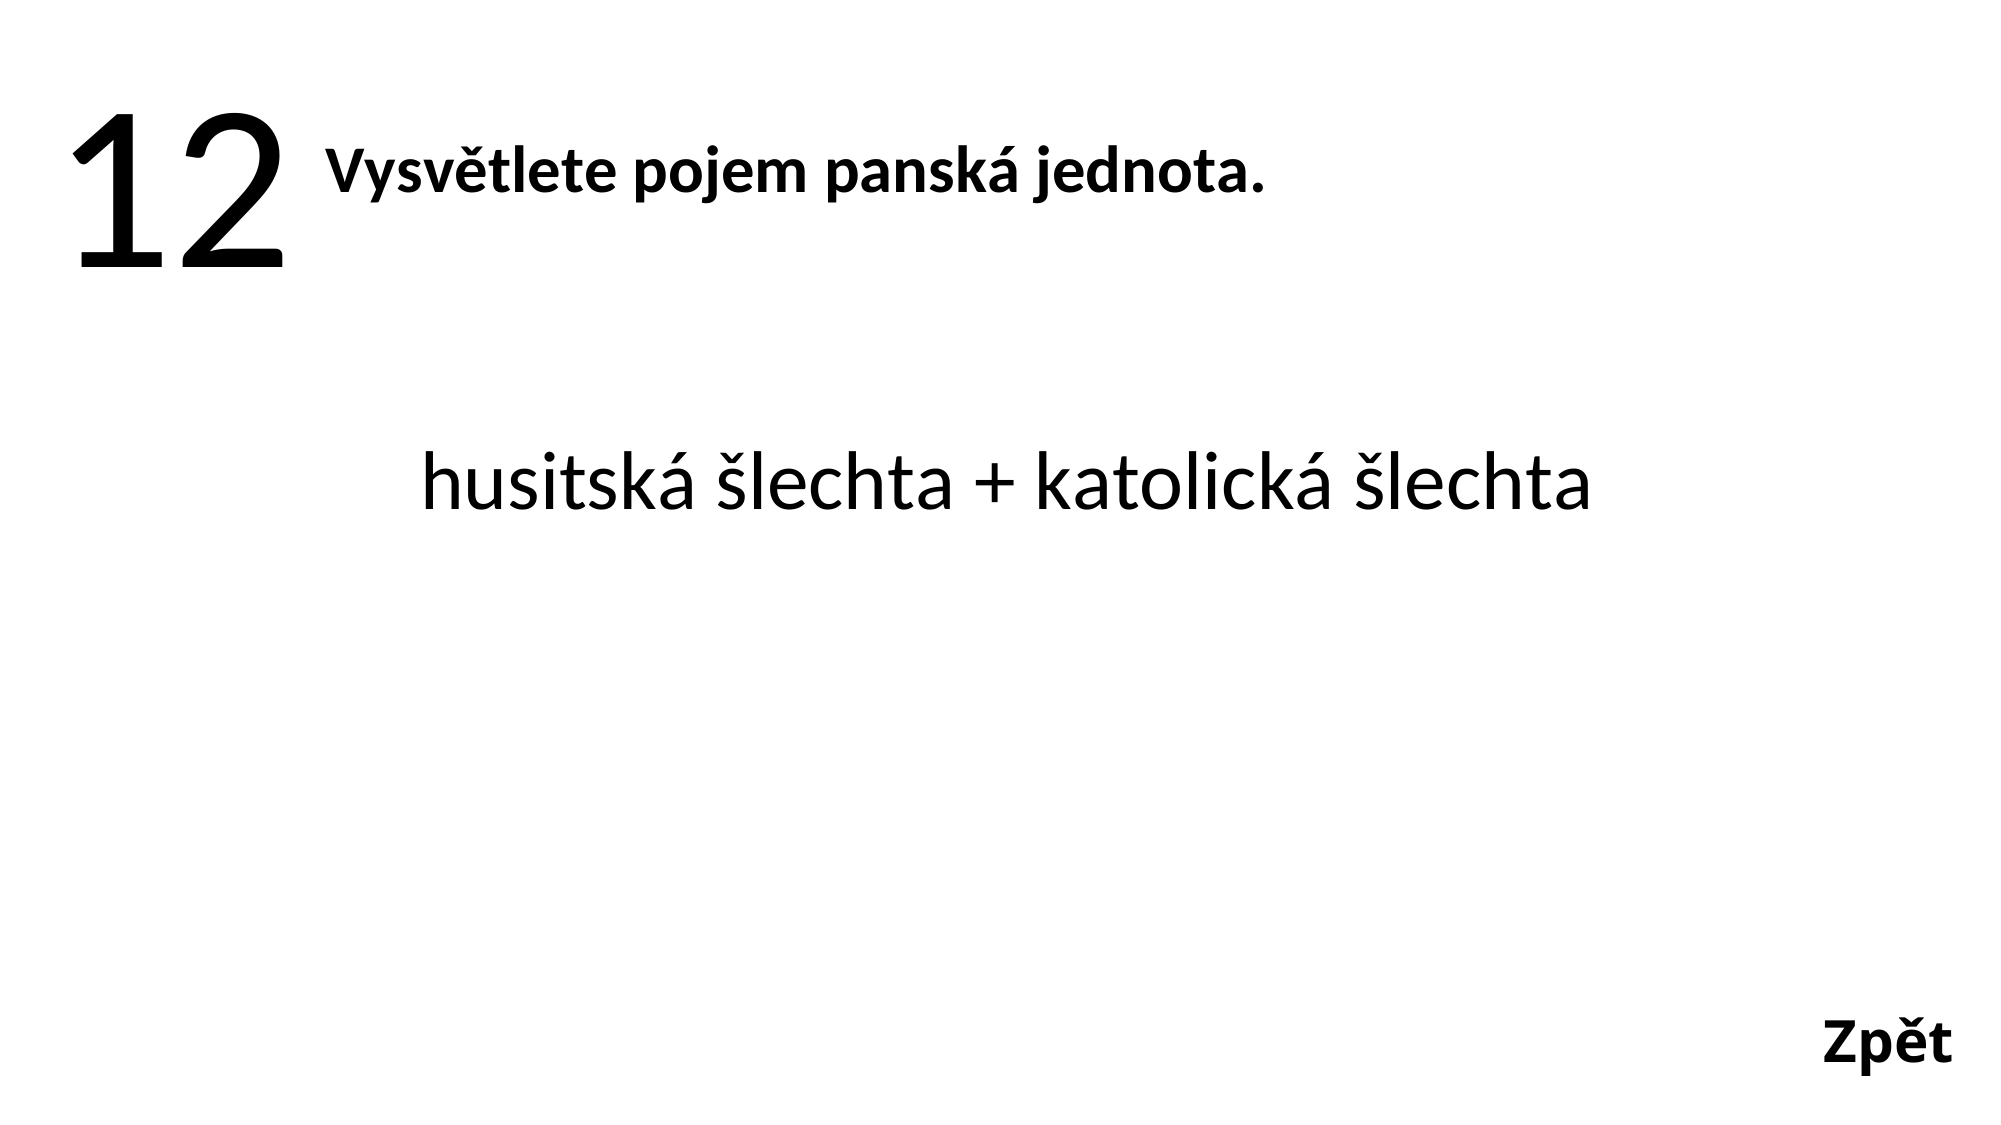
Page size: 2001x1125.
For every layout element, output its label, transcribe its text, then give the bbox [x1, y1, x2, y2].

text_box husitská šlechta + katolická šlechta [405, 418, 1645, 534]
text_box Vysvětlete pojem panská jednota. [310, 117, 1364, 214]
text_box 12 [37, 22, 308, 324]
text_box Zpět [1809, 996, 1970, 1083]
